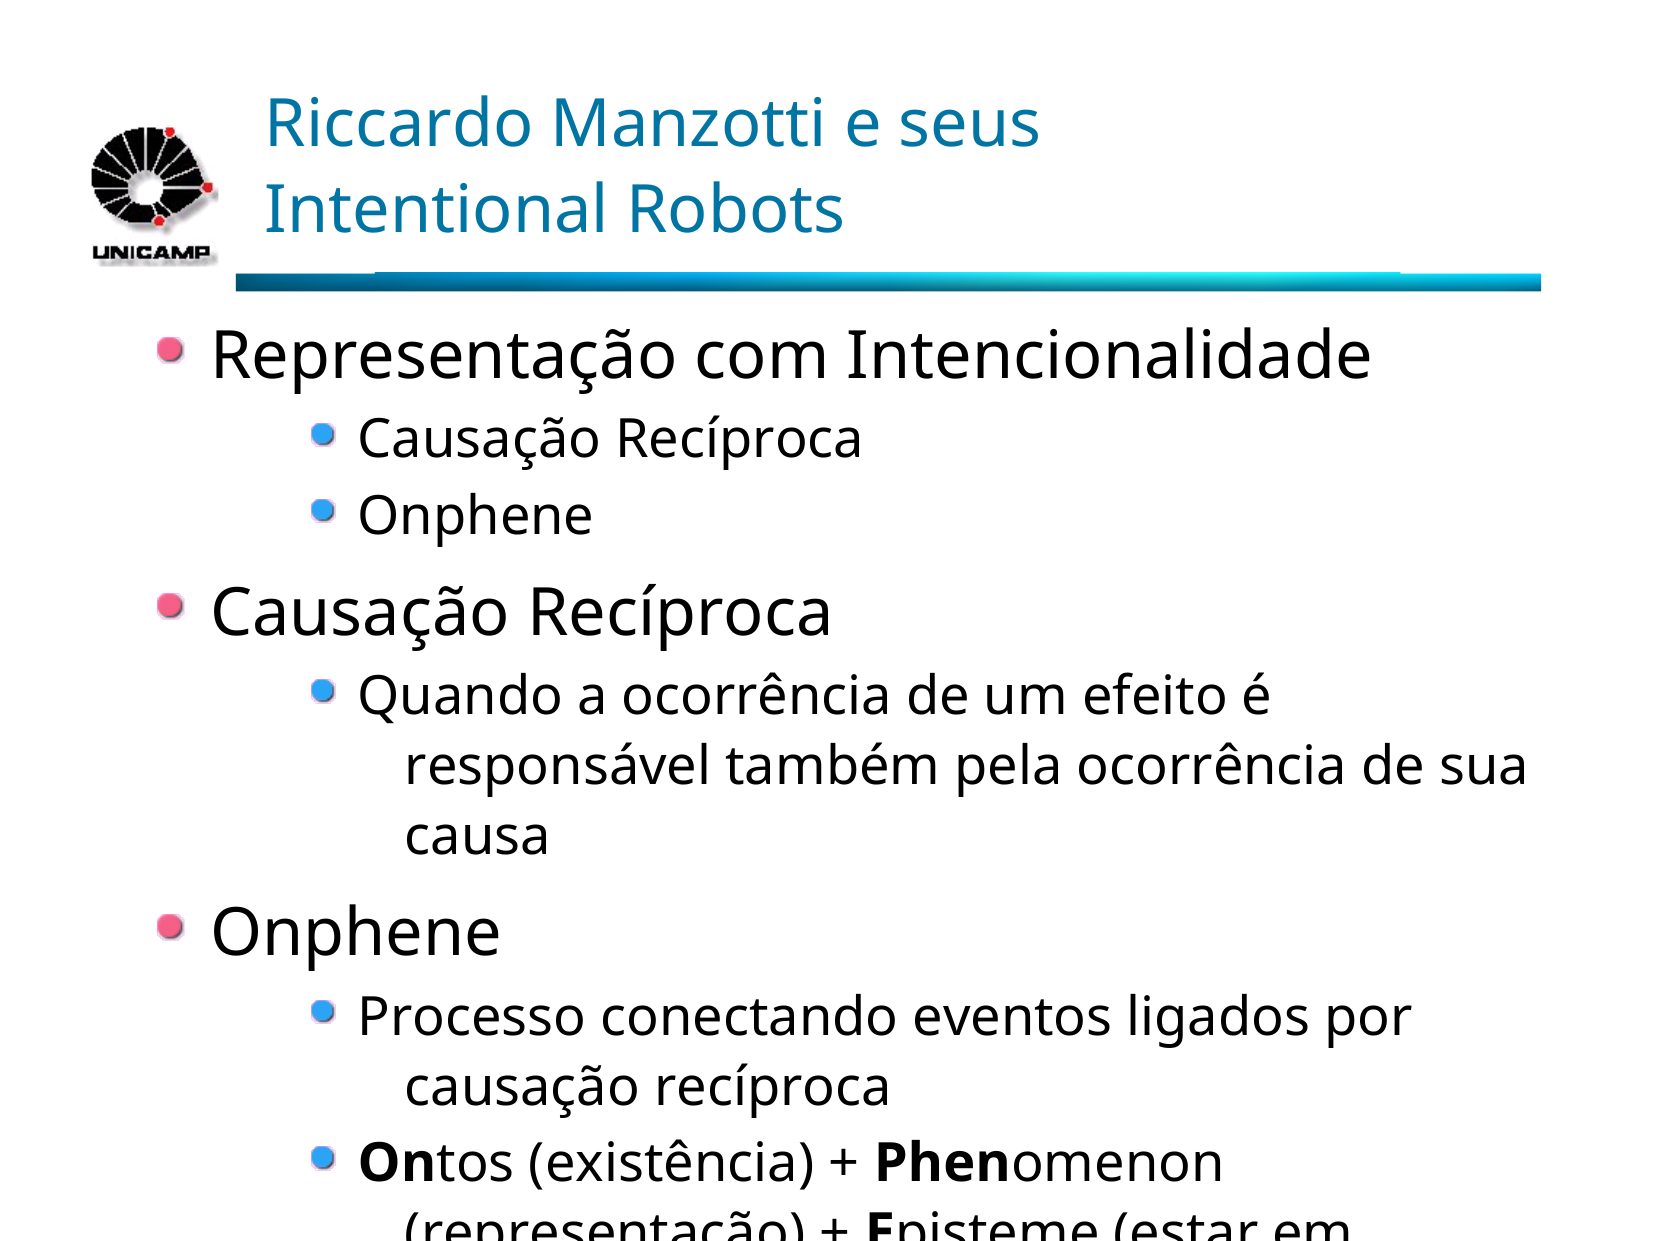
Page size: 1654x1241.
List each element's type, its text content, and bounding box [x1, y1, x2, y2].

title Riccardo Manzotti e seus Intentional Robots [264, 42, 1534, 250]
picture [125, 272, 1654, 295]
list Representação com Intencionalidade Causação Recíproca Onphene Causação Recíproca Quando a ocorrência de um efeito é responsável também pela ocorrência de sua causa Onphene Processo conectando eventos ligados por causação recíproca Ontos (existência) + Phenomenon (representação) + Episteme (estar em relação com) [121, 309, 1534, 1182]
